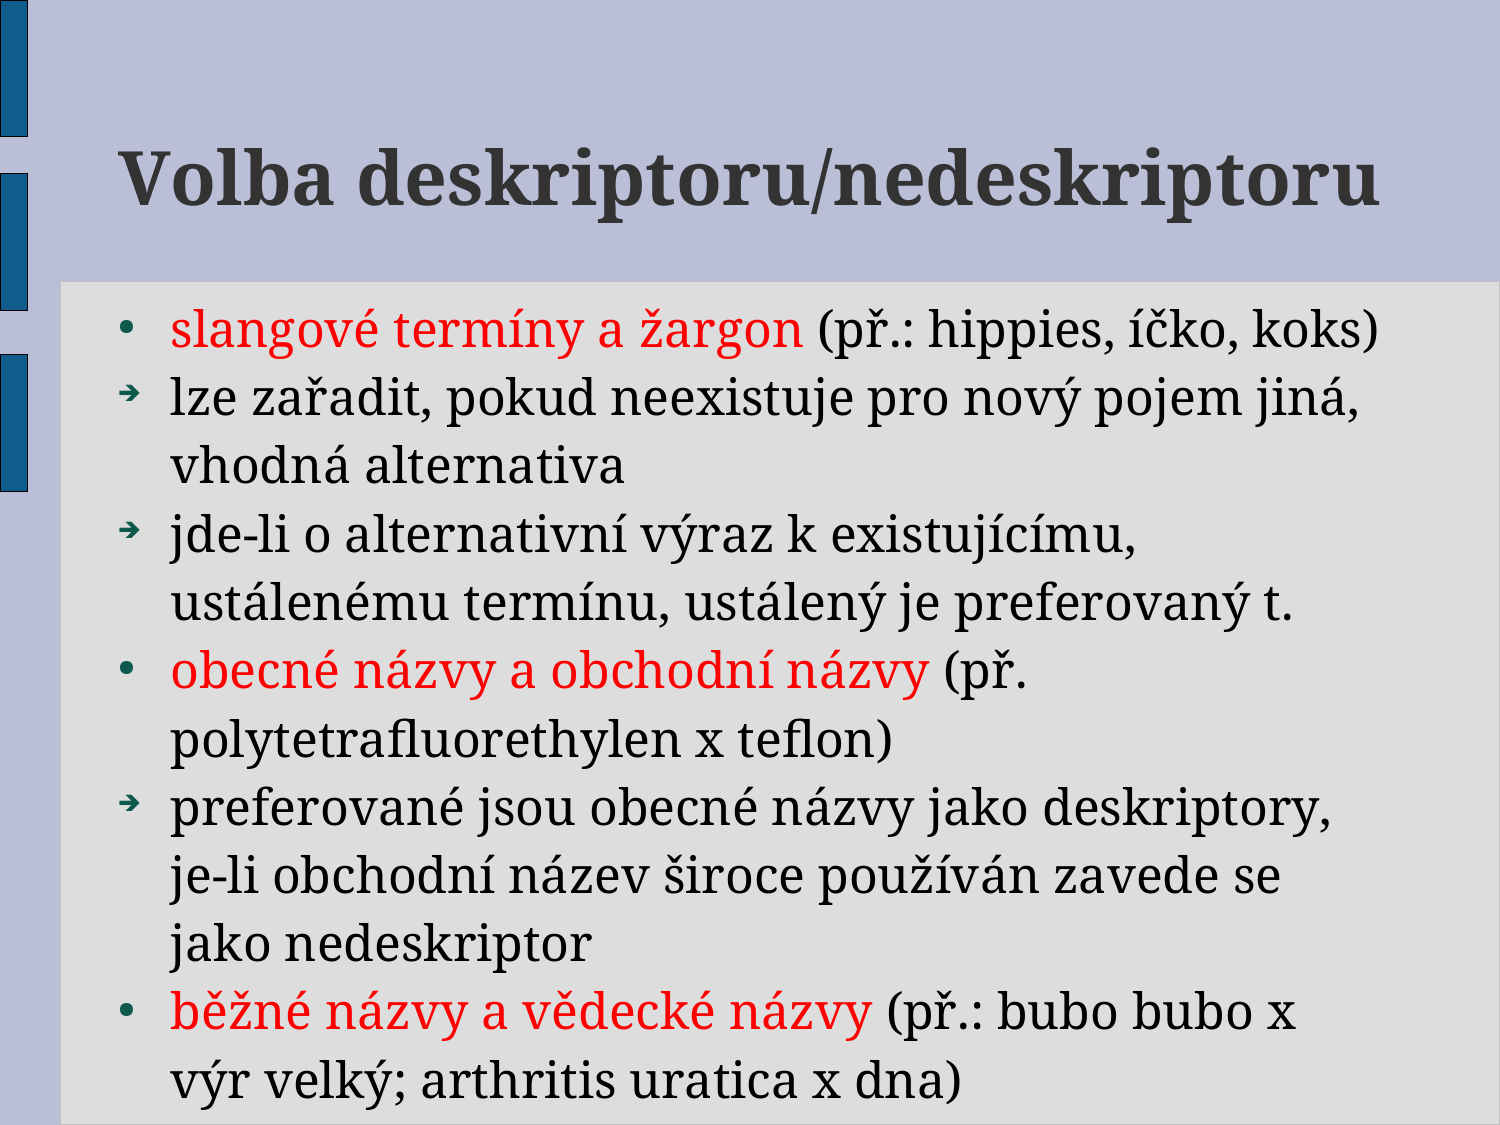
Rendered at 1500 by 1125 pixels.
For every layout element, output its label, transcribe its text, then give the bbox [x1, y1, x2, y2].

list slangové termíny a žargon (př.: hippies, íčko, koks) lze zařadit, pokud neexistuje pro nový pojem jiná, vhodná alternativa jde-li o alternativní výraz k existujícímu, ustálenému termínu, ustálený je preferovaný t. obecné názvy a obchodní názvy (př. polytetrafluorethylen x teflon)‏ preferované jsou obecné názvy jako deskriptory, je-li obchodní název široce používán zavede se jako nedeskriptor běžné názvy a vědecké názvy (př.: bubo bubo x výr velký; arthritis uratica x dna) volba preferovaného termínu se odvíjí od uživatelů systému [99, 293, 1381, 1125]
title Volba deskriptoru/nedeskriptoru [110, 90, 1392, 264]
